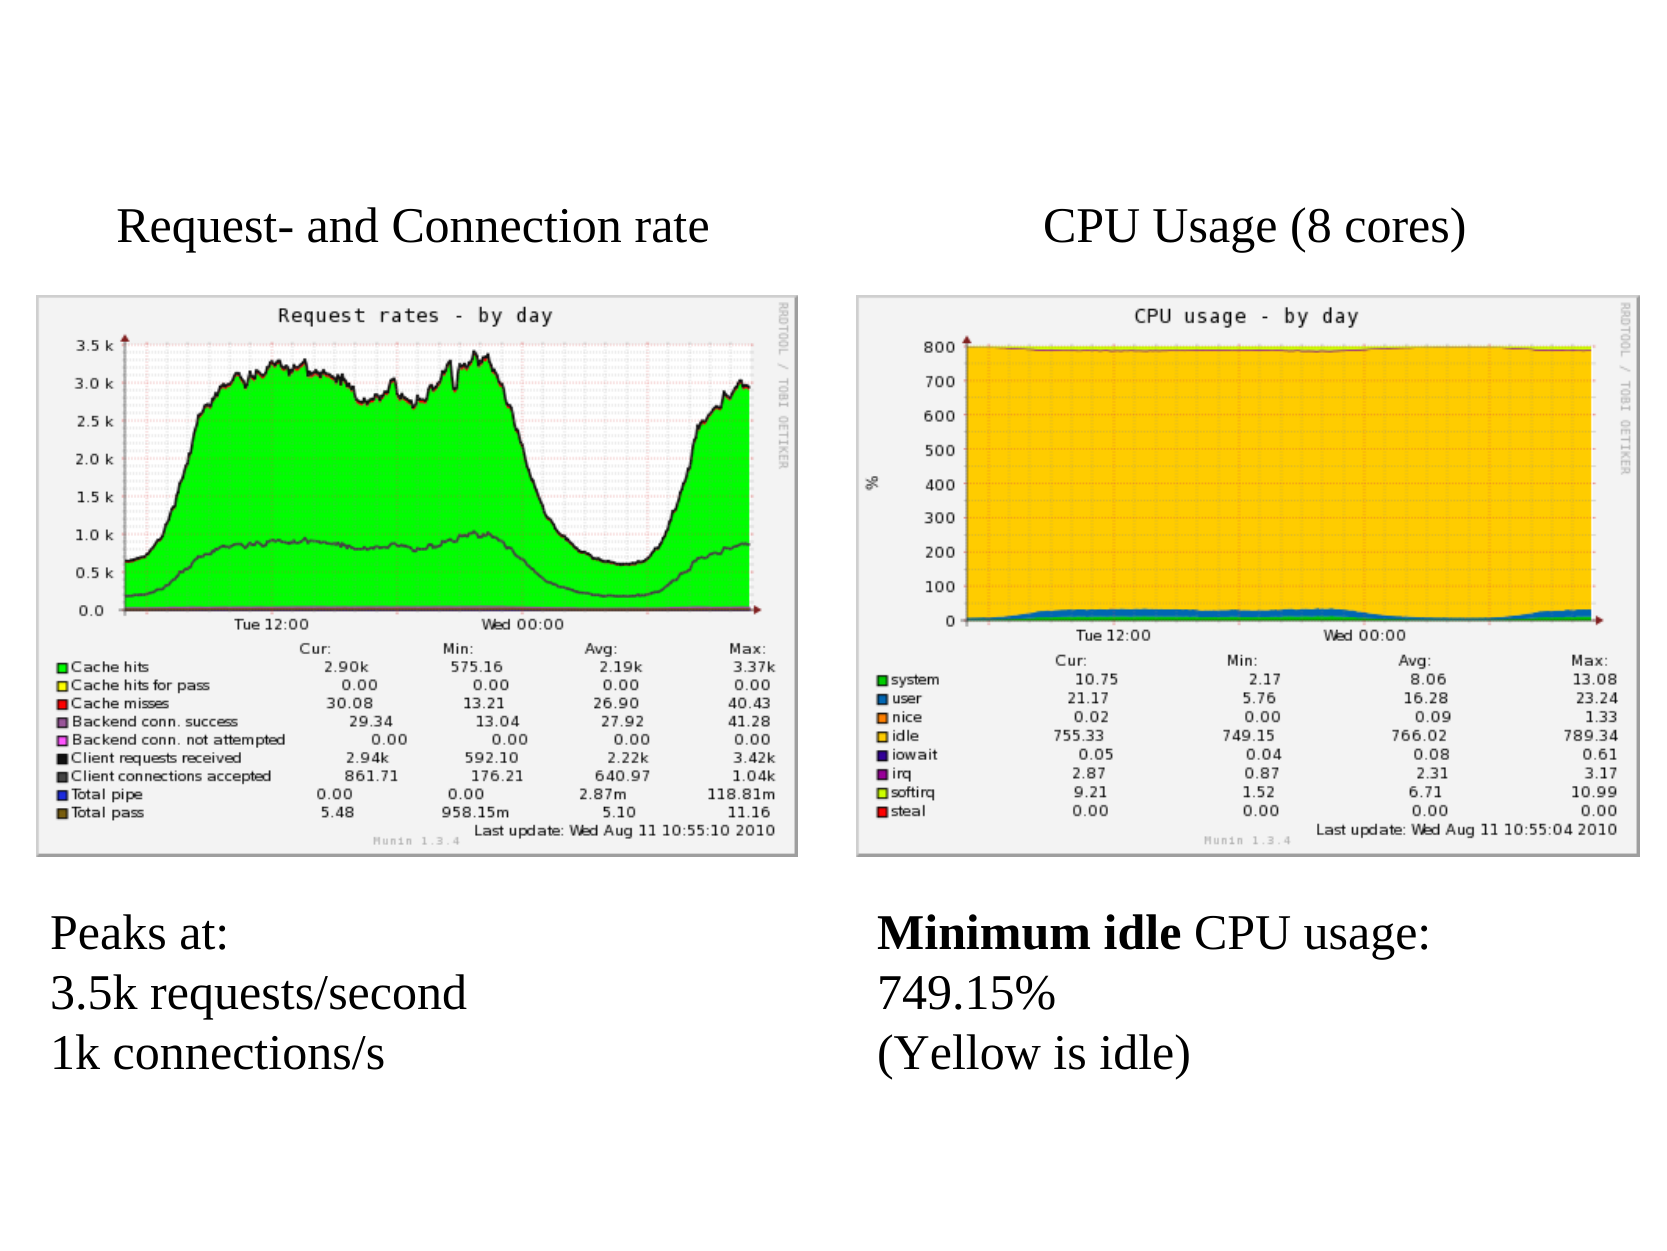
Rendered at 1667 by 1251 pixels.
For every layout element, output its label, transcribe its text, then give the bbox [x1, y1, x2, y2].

text_box Minimum idle CPU usage: 749.15% (Yellow is idle) [856, 885, 1625, 1093]
picture [36, 295, 798, 857]
picture [856, 295, 1640, 857]
text_box Request- and Connection rate [29, 178, 798, 266]
text_box Peaks at: 3.5k requests/second 1k connections/s [29, 885, 798, 1093]
text_box CPU Usage (8 cores) [856, 178, 1654, 266]
